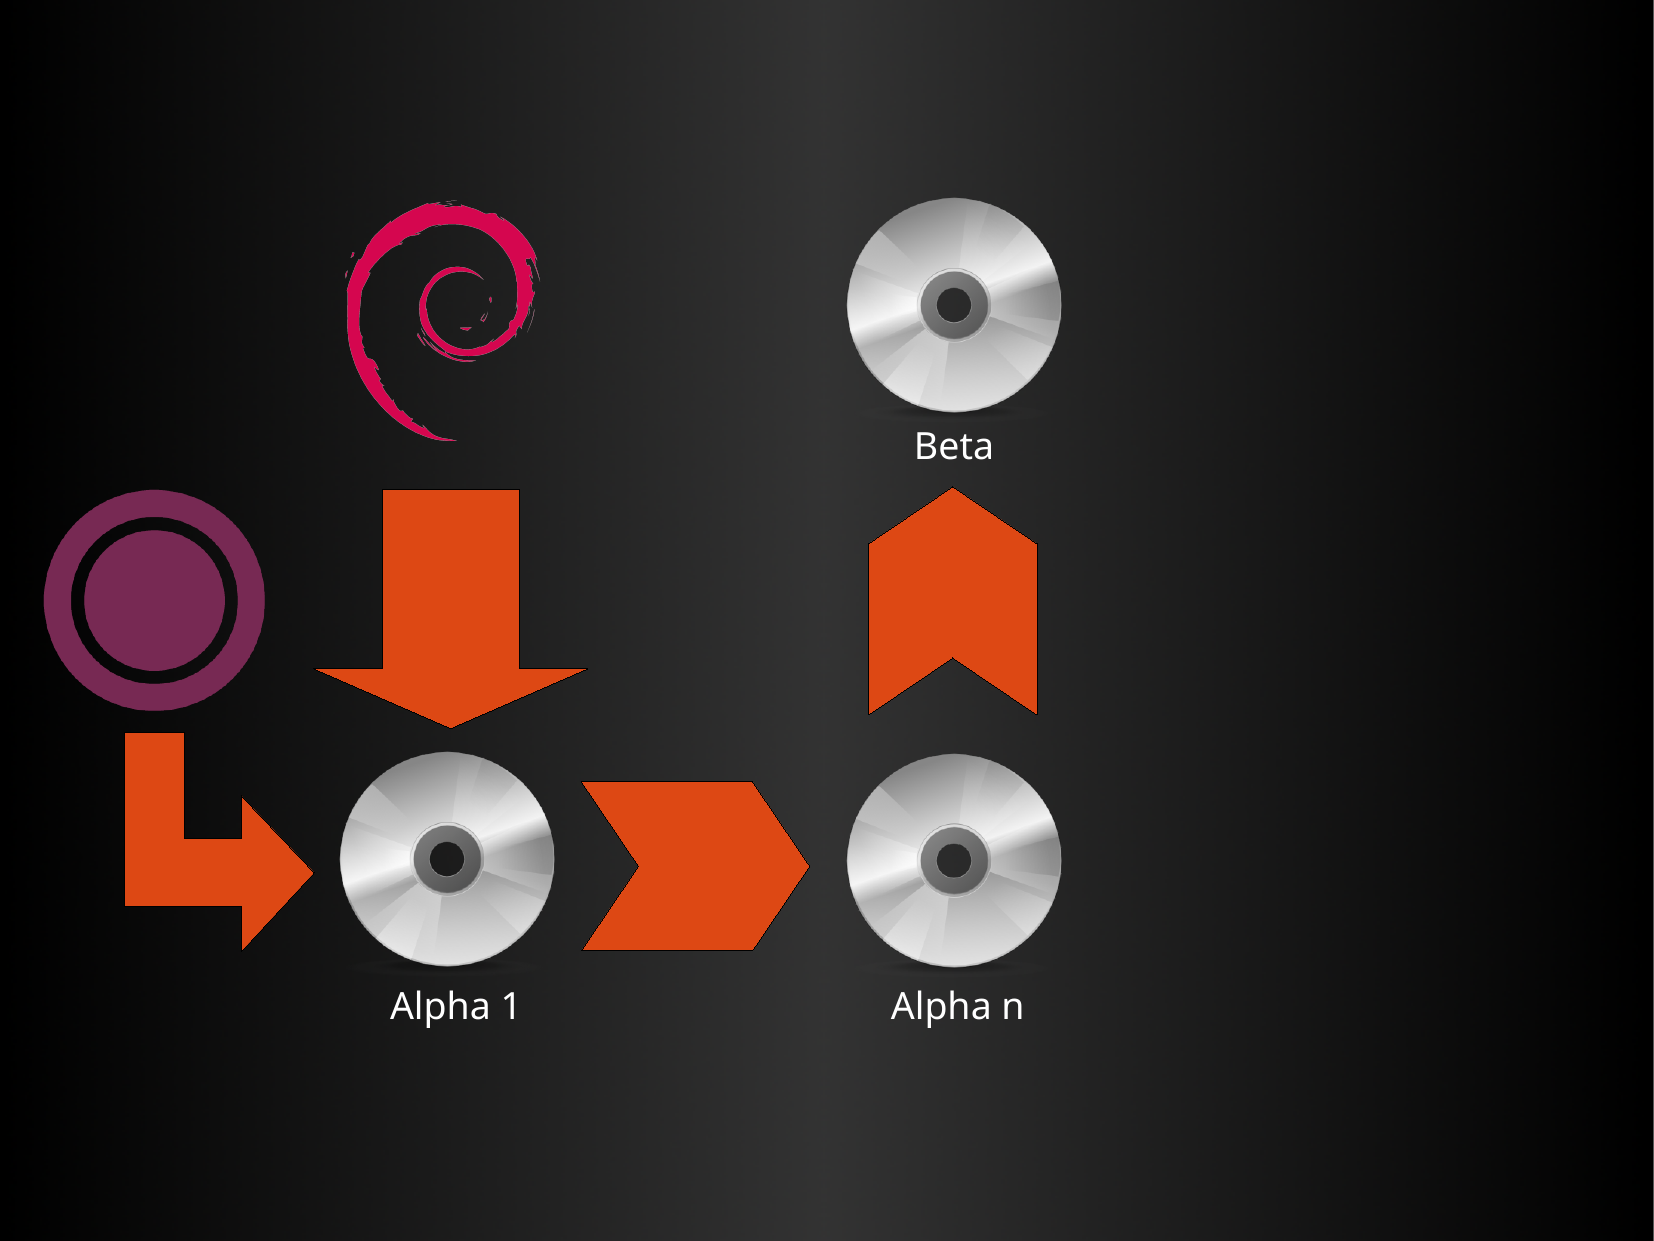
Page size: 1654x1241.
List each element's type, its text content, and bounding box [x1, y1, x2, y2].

picture [0, 0, 1654, 1241]
text_box [868, 486, 1038, 715]
text_box Beta [871, 412, 1037, 470]
text_box Alpha n [876, 972, 1041, 1034]
text_box [581, 781, 810, 951]
text_box Alpha 1 [375, 972, 540, 1030]
text_box [313, 489, 588, 729]
text_box [124, 732, 315, 952]
